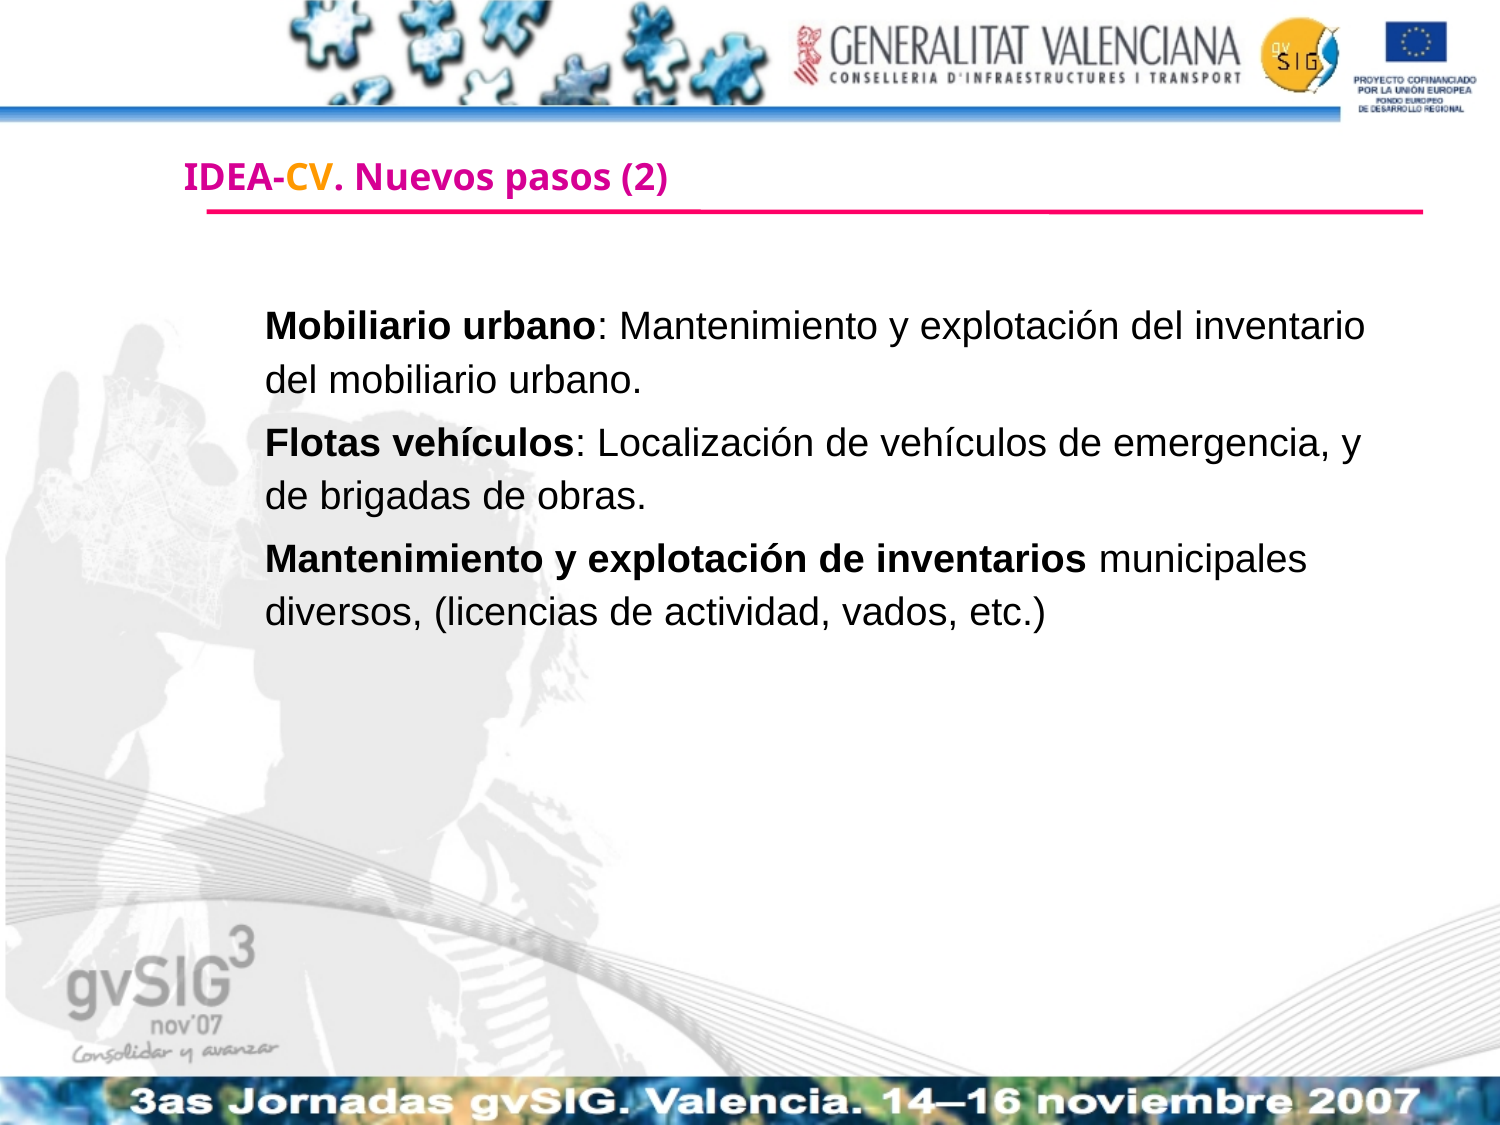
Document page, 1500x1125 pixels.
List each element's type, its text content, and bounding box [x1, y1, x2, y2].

text_box Mobiliario urbano: Mantenimiento y explotación del inventario del mobiliario urbano. Flotas vehículos: Localización de vehículos de emergencia, y de brigadas de obras. Mantenimiento y explotación de inventarios municipales diversos, (licencias de actividad, vados, etc.) [174, 287, 1388, 711]
text_box IDEA-CV. Nuevos pasos (2) [168, 136, 684, 210]
picture [0, 0, 1500, 1125]
